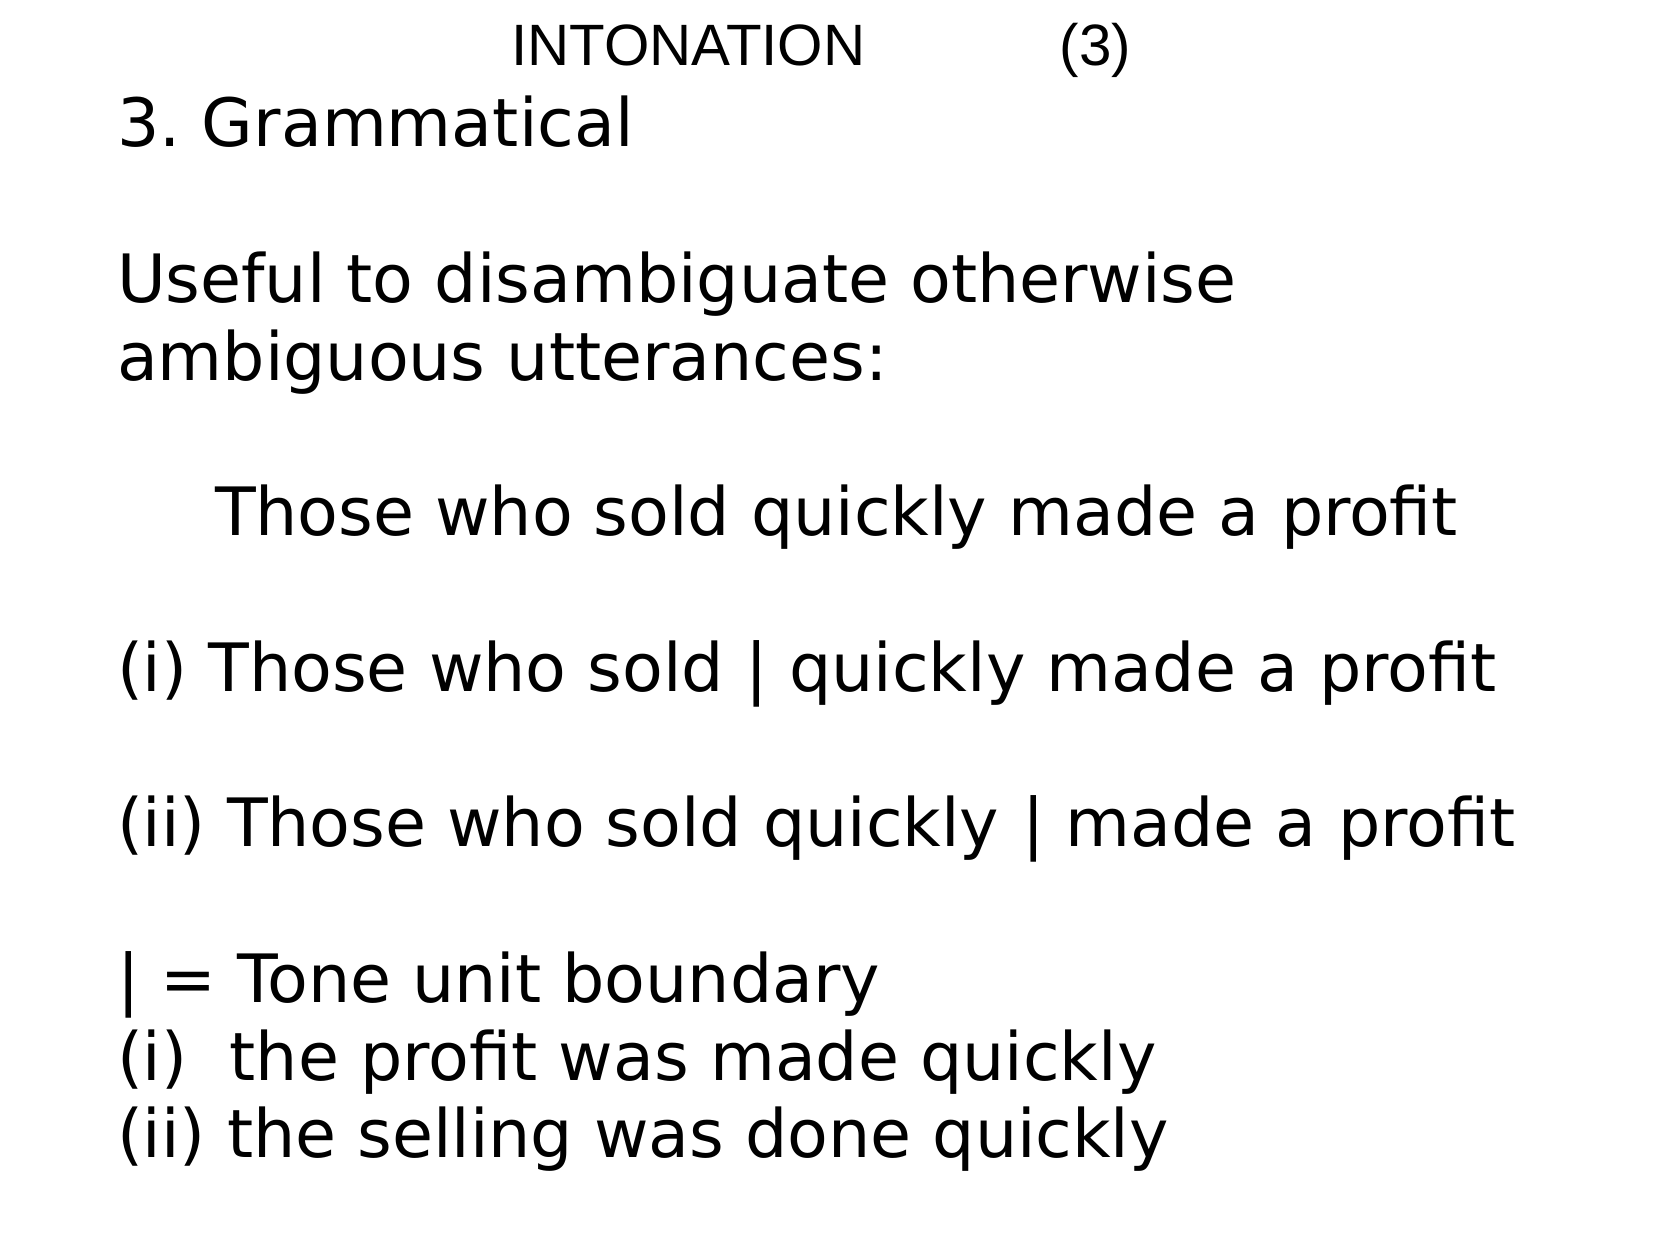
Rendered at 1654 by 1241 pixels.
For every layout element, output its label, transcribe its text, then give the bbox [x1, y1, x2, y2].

text_box 3. Grammatical Useful to disambiguate otherwise ambiguous utterances: Those who sold quickly made a profit (i) Those who sold | quickly made a profit (ii) Those who sold quickly | made a profit | = Tone unit boundary (i) the profit was made quickly (ii) the selling was done quickly [102, 77, 1573, 1241]
title INTONATION (3) [77, 12, 1566, 78]
